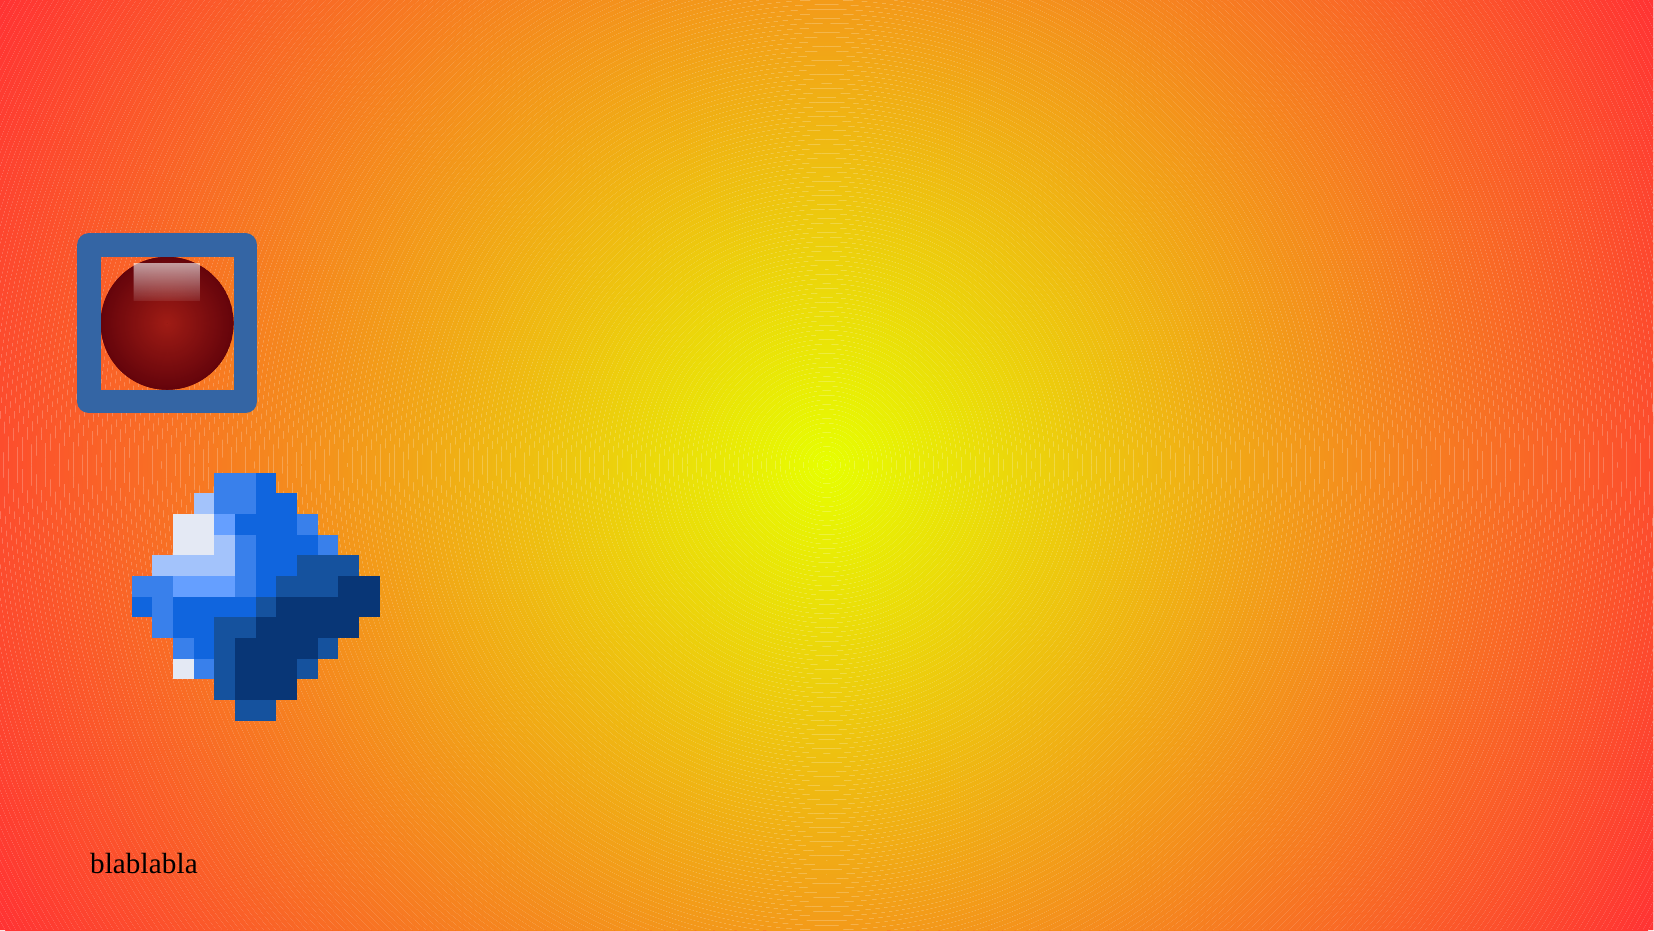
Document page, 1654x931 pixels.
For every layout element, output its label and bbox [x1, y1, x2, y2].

picture [132, 473, 380, 721]
